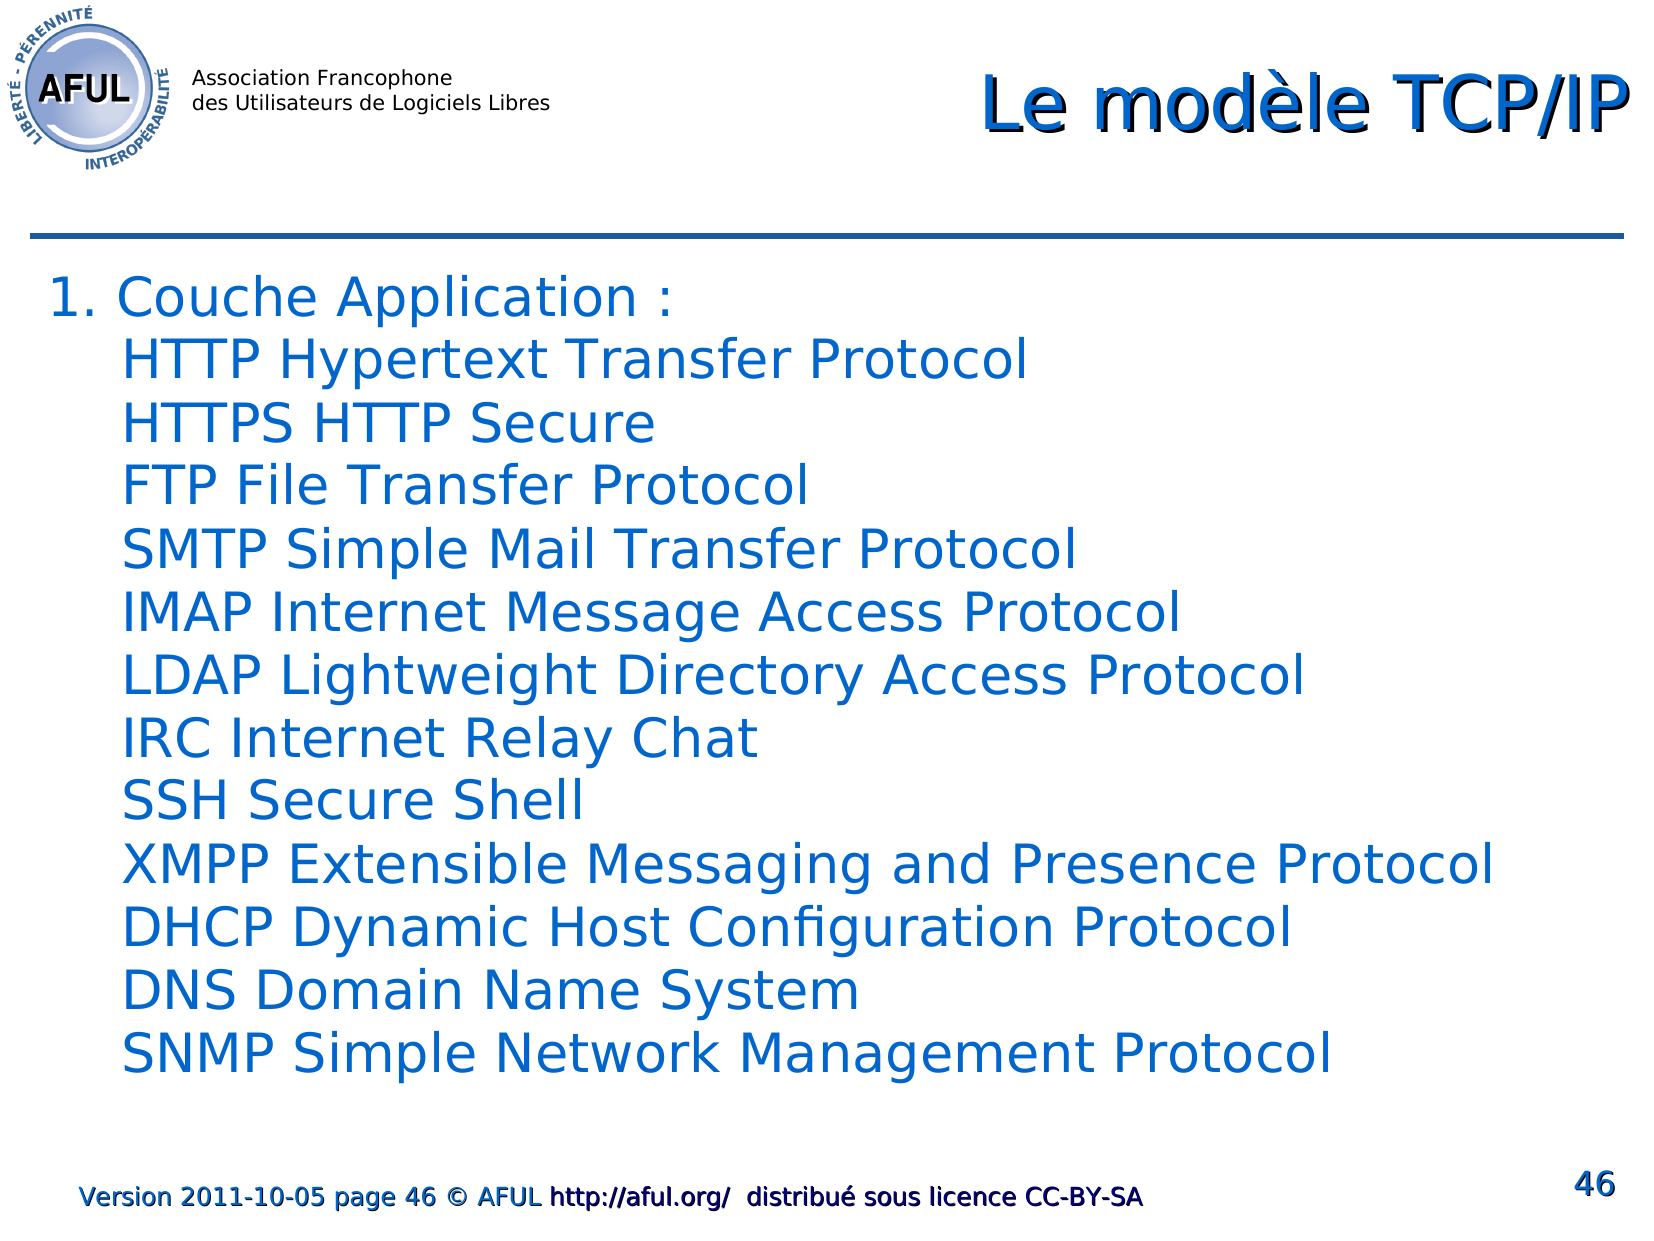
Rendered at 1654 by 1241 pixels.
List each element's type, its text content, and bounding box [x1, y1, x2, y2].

picture [0, 0, 178, 178]
list 1. Couche Application : HTTP Hypertext Transfer Protocol HTTPS HTTP Secure FTP File Transfer Protocol SMTP Simple Mail Transfer Protocol IMAP Internet Message Access Protocol LDAP Lightweight Directory Access Protocol IRC Internet Relay Chat SSH Secure Shell XMPP Extensible Messaging and Presence Protocol DHCP Dynamic Host Configuration Protocol DNS Domain Name System SNMP Simple Network Management Protocol [47, 265, 1595, 1211]
title Le modèle TCP/IP [507, 0, 1630, 207]
